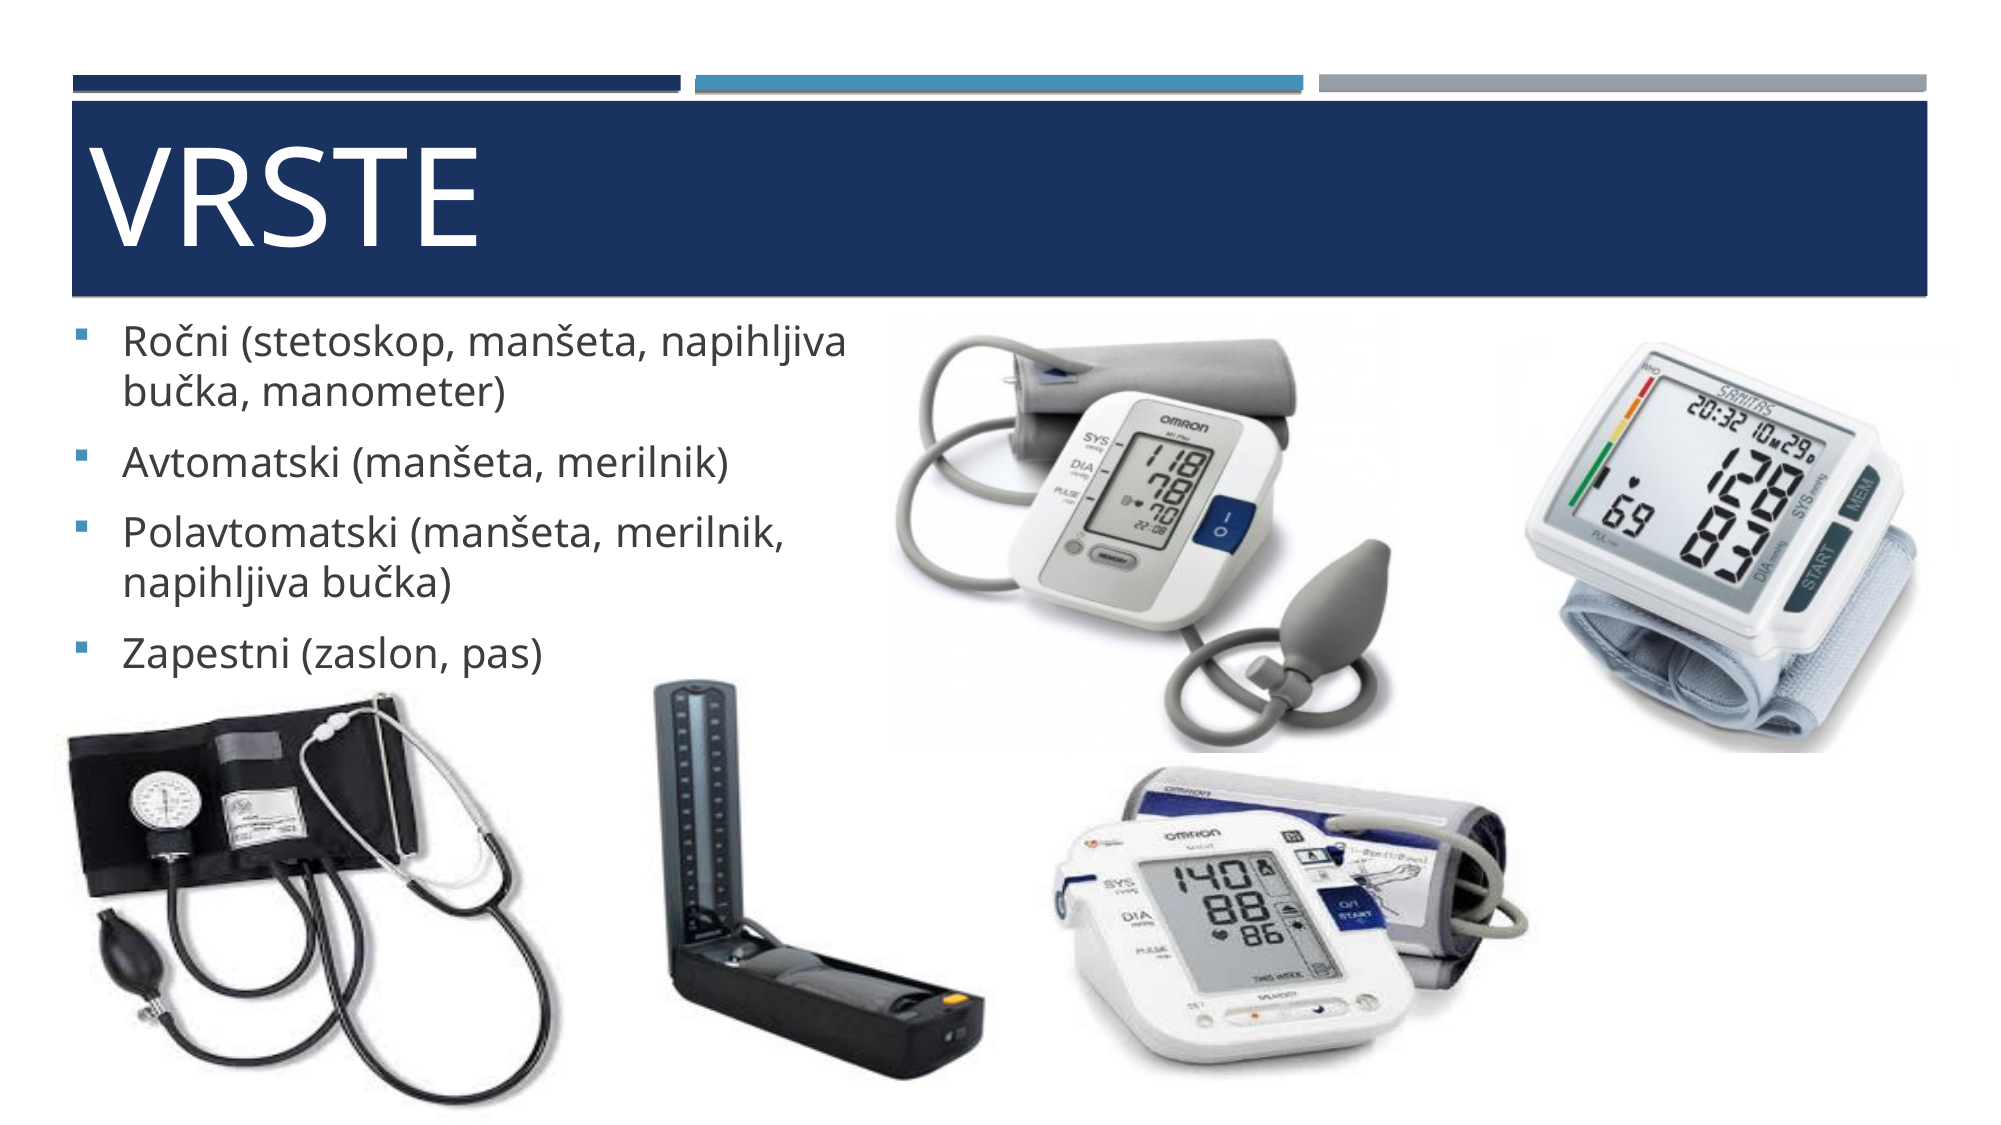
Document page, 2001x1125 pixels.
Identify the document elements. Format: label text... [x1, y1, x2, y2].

picture [581, 318, 1960, 1110]
list Ročni (stetoskop, manšeta, napihljiva bučka, manometer) Avtomatski (manšeta, merilnik) Polavtomatski (manšeta, merilnik, napihljiva bučka) Zapestni (zaslon, pas) [57, 307, 926, 1051]
picture [54, 688, 567, 1125]
title vrste [74, 115, 1884, 282]
